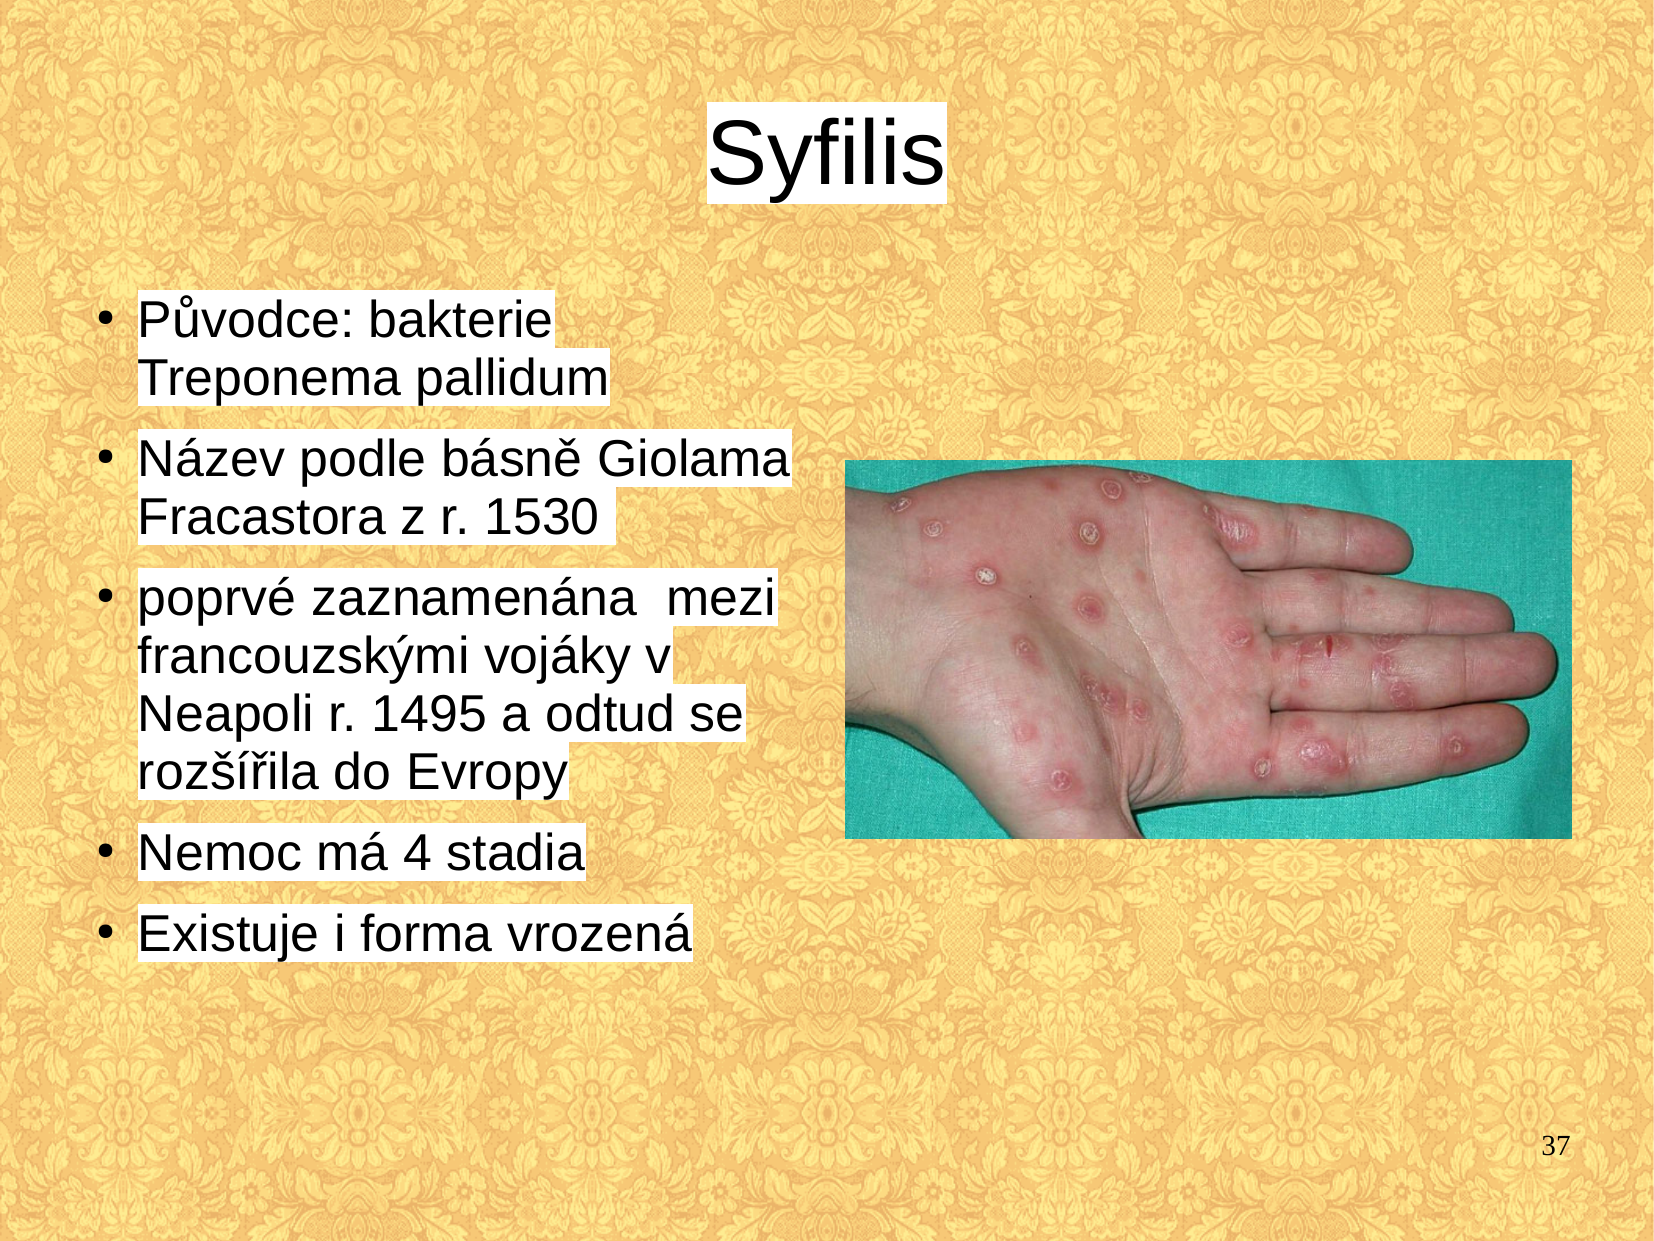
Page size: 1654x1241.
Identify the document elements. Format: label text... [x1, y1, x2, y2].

title Syfilis [82, 49, 1571, 257]
list Původce: bakterie Treponema pallidum Název podle básně Giolama Fracastora z r. 1530 poprvé zaznamenána mezi francouzskými vojáky v Neapoli r. 1495 a odtud se rozšířila do Evropy Nemoc má 4 stadia Existuje i forma vrozená [82, 290, 809, 1010]
picture [0, 0, 1654, 1241]
